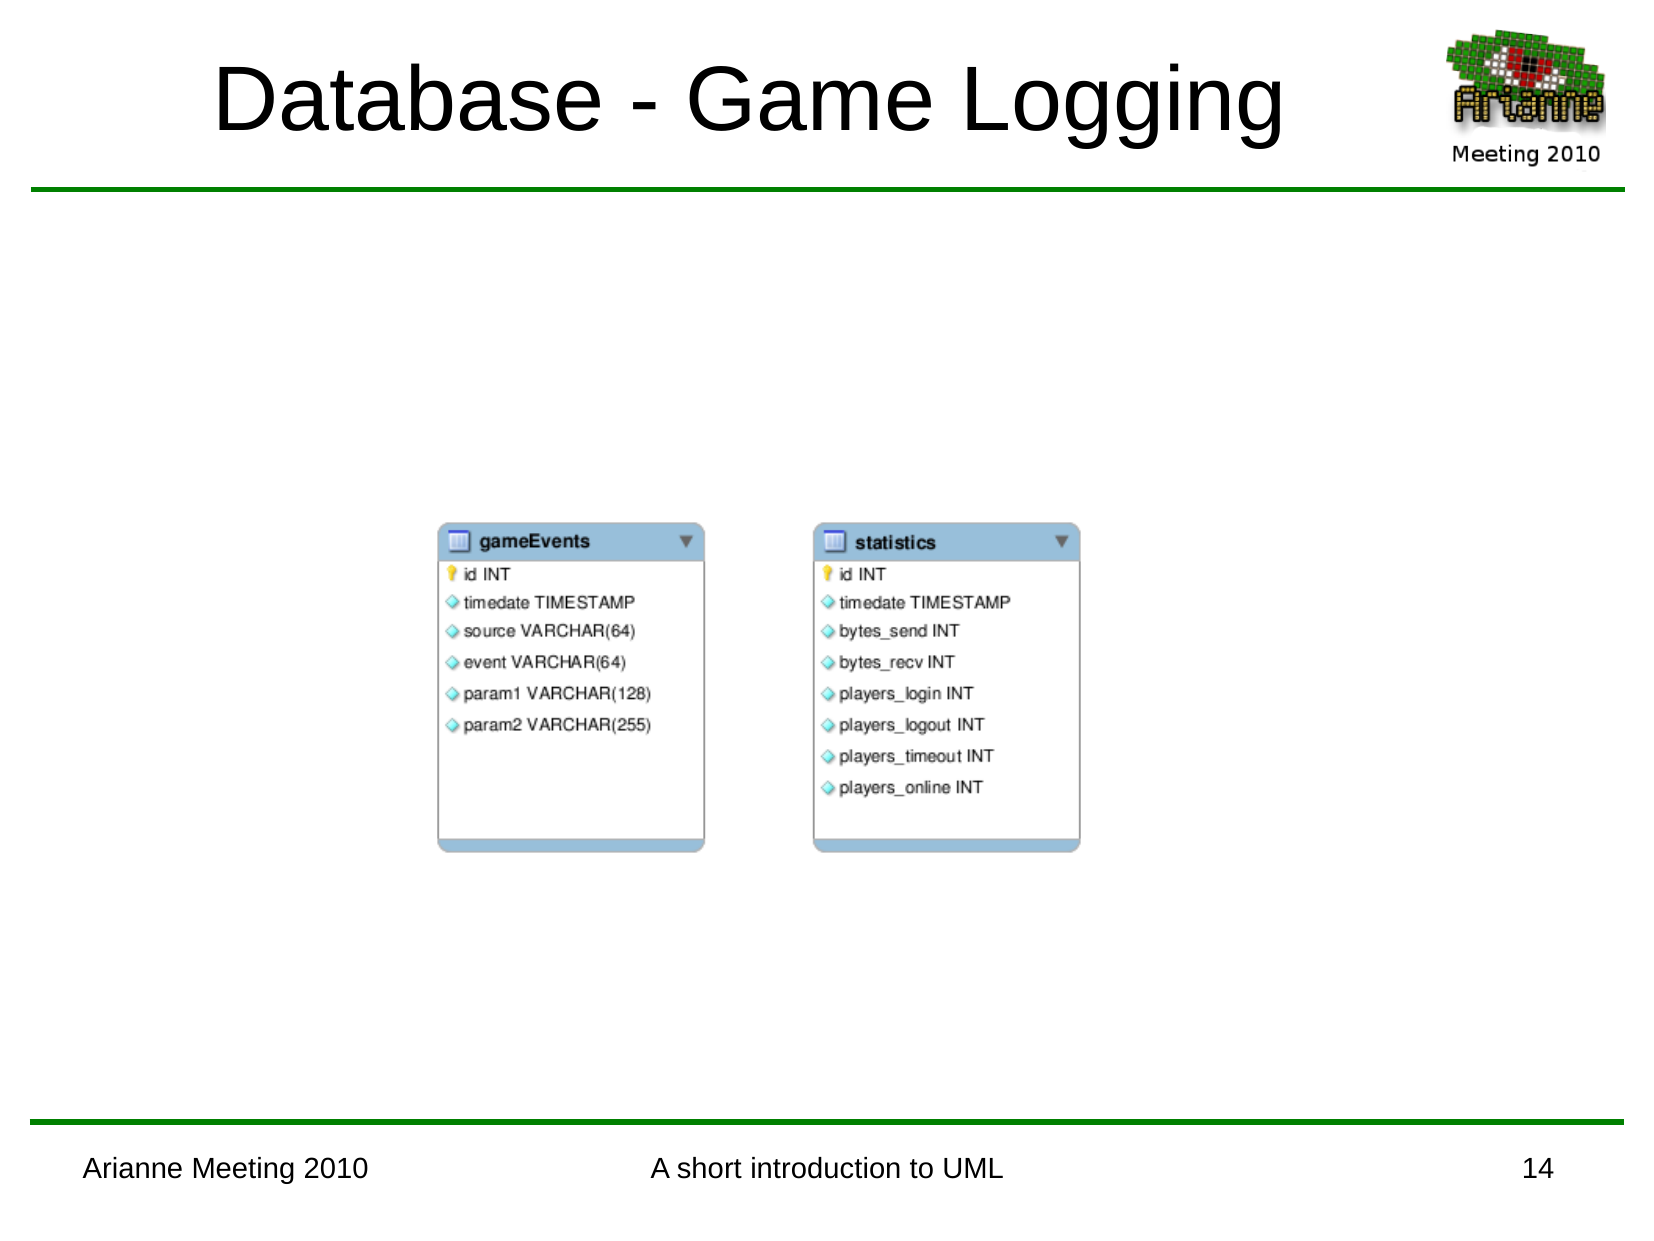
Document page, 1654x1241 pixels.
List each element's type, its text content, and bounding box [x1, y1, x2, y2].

picture [422, 507, 1095, 867]
picture [1446, 29, 1606, 178]
title Database - Game Logging [82, 47, 1418, 150]
